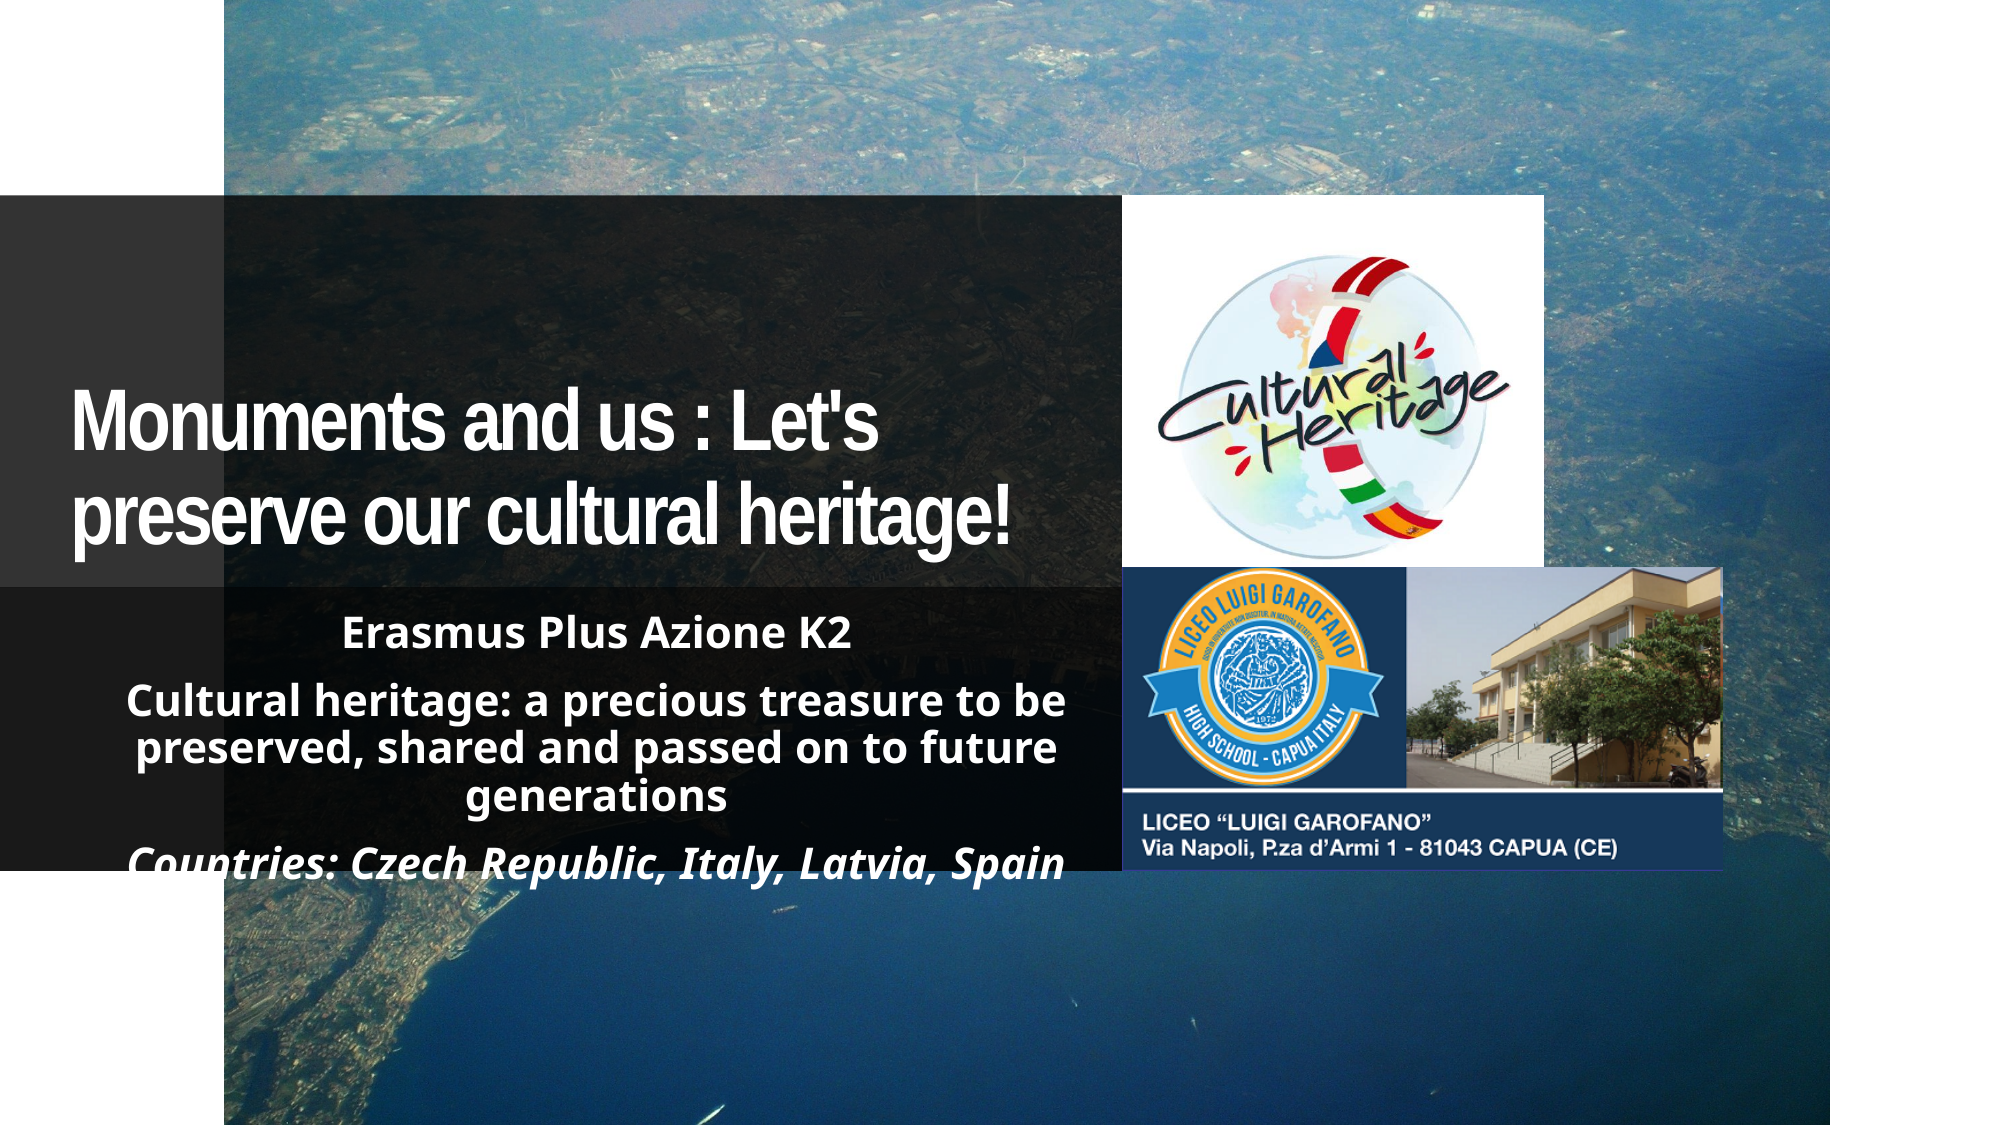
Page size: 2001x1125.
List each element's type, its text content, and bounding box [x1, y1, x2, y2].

subtitle Erasmus Plus Azione K2 Cultural heritage: a precious treasure to be preserved, shared and passed on to future generations Countries: Czech Republic, Italy, Latvia, Spain [0, 587, 1122, 871]
picture [224, 0, 1830, 1125]
title Monuments and us : Let's preserve our cultural heritage! [0, 195, 1122, 587]
